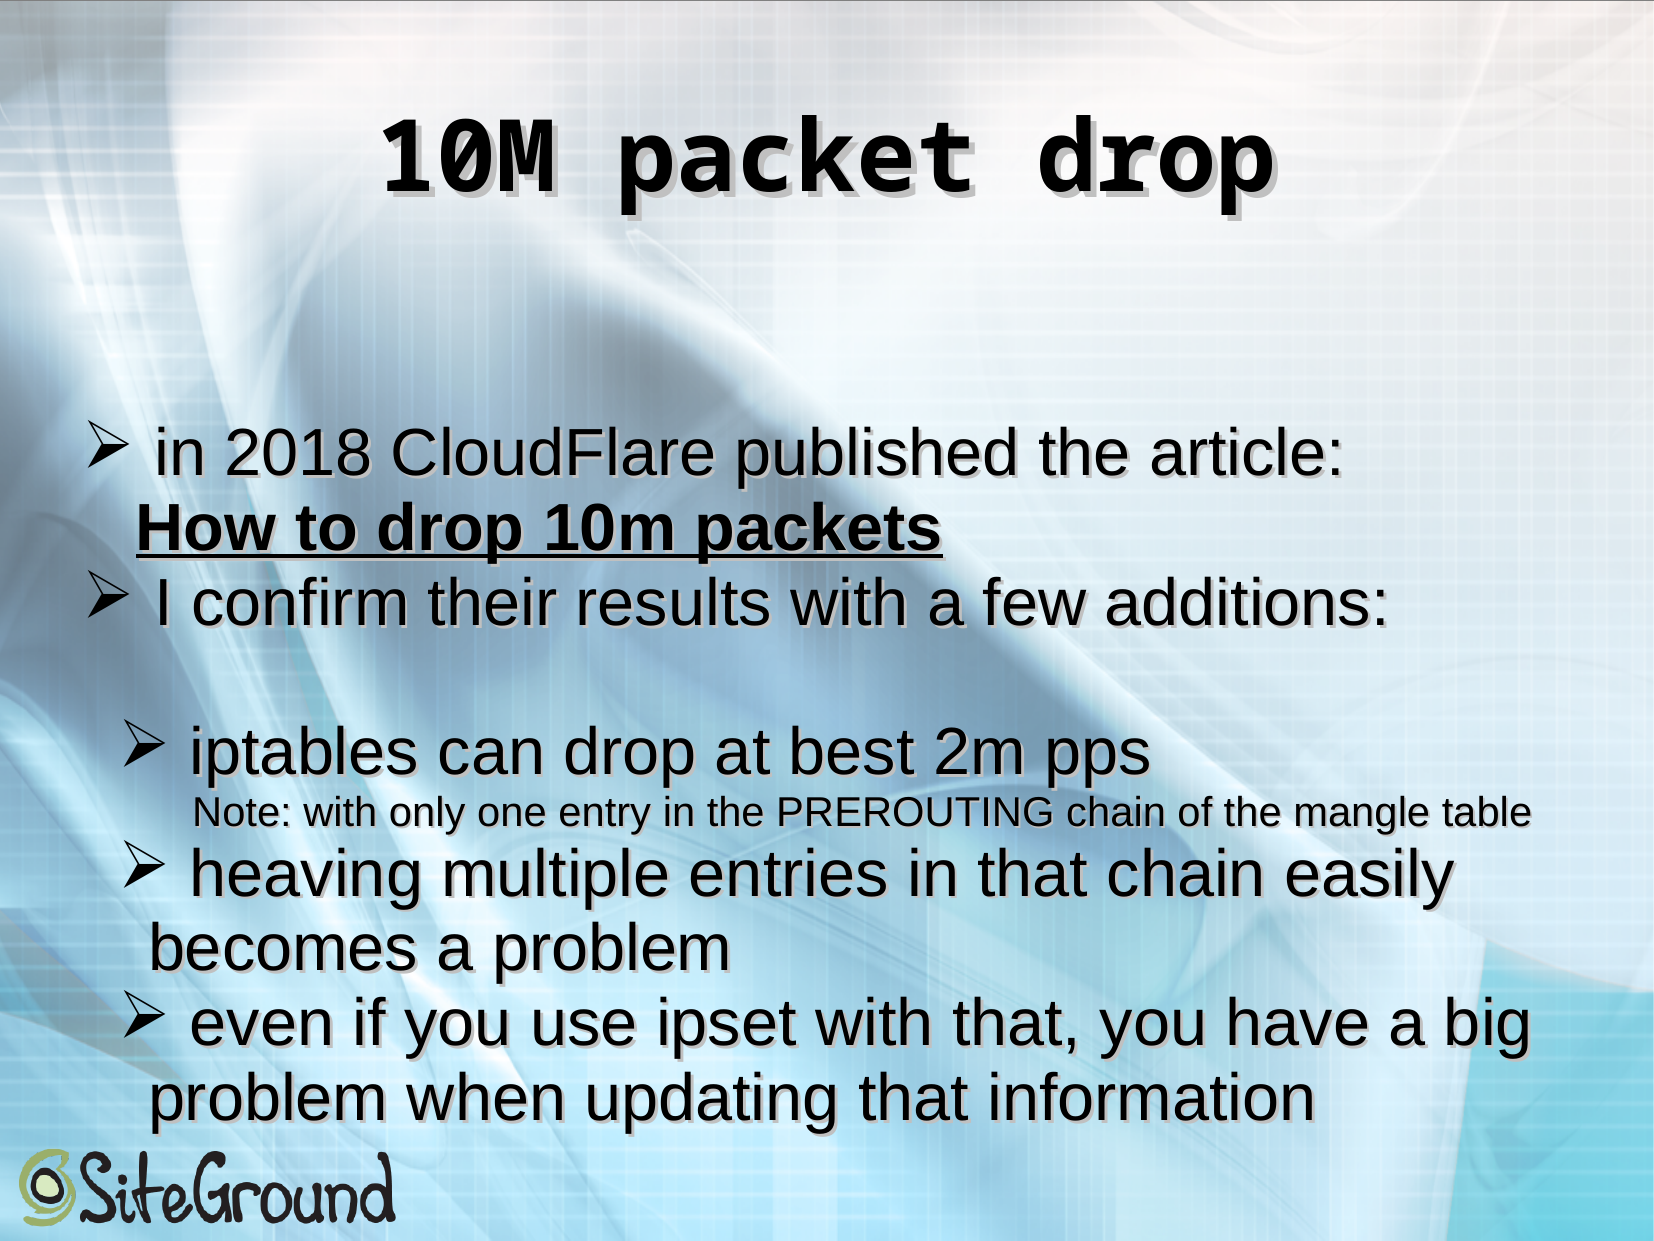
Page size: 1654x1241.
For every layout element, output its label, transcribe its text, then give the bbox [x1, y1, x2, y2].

picture [15, 1145, 396, 1233]
title 10M packet drop [82, 49, 1571, 257]
subtitle in 2018 CloudFlare published the article: How to drop 10m packets I confirm their results with a few additions: iptables can drop at best 2m pps Note: with only one entry in the PREROUTING chain of the mangle table heaving multiple entries in that chain easily becomes a problem even if you use ipset with that, you have a big problem when updating that information [82, 290, 1571, 1185]
